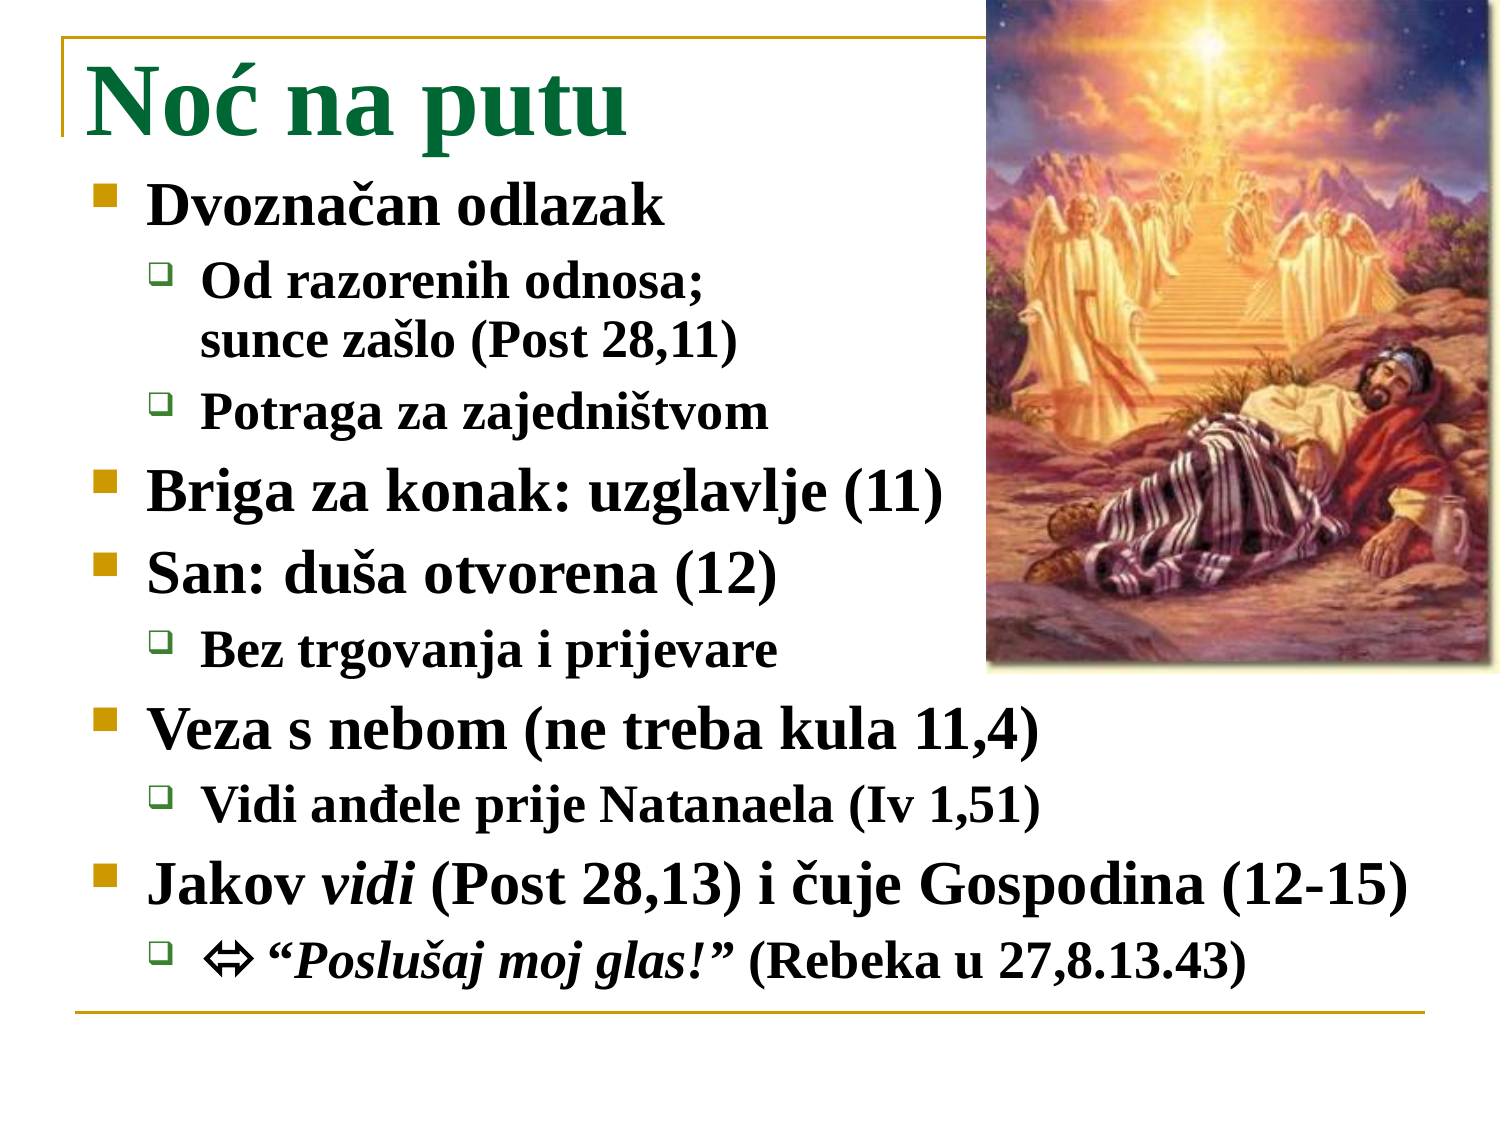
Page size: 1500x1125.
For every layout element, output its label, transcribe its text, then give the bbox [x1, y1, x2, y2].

list Dvoznačan odlazak Od razorenih odnosa; sunce zašlo (Post 28,11) Potraga za zajedništvom Briga za konak: uzglavlje (11) San: duša otvorena (12) Bez trgovanja i prijevare Veza s nebom (ne treba kula 11,4) Vidi anđele prije Natanaela (Iv 1,51) Jakov vidi (Post 28,13) i čuje Gospodina (12-15)  “Poslušaj moj glas!” (Rebeka u 27,8.13.43) [75, 163, 1500, 1006]
title Noć na putu [70, 23, 986, 211]
picture [986, 0, 1500, 674]
